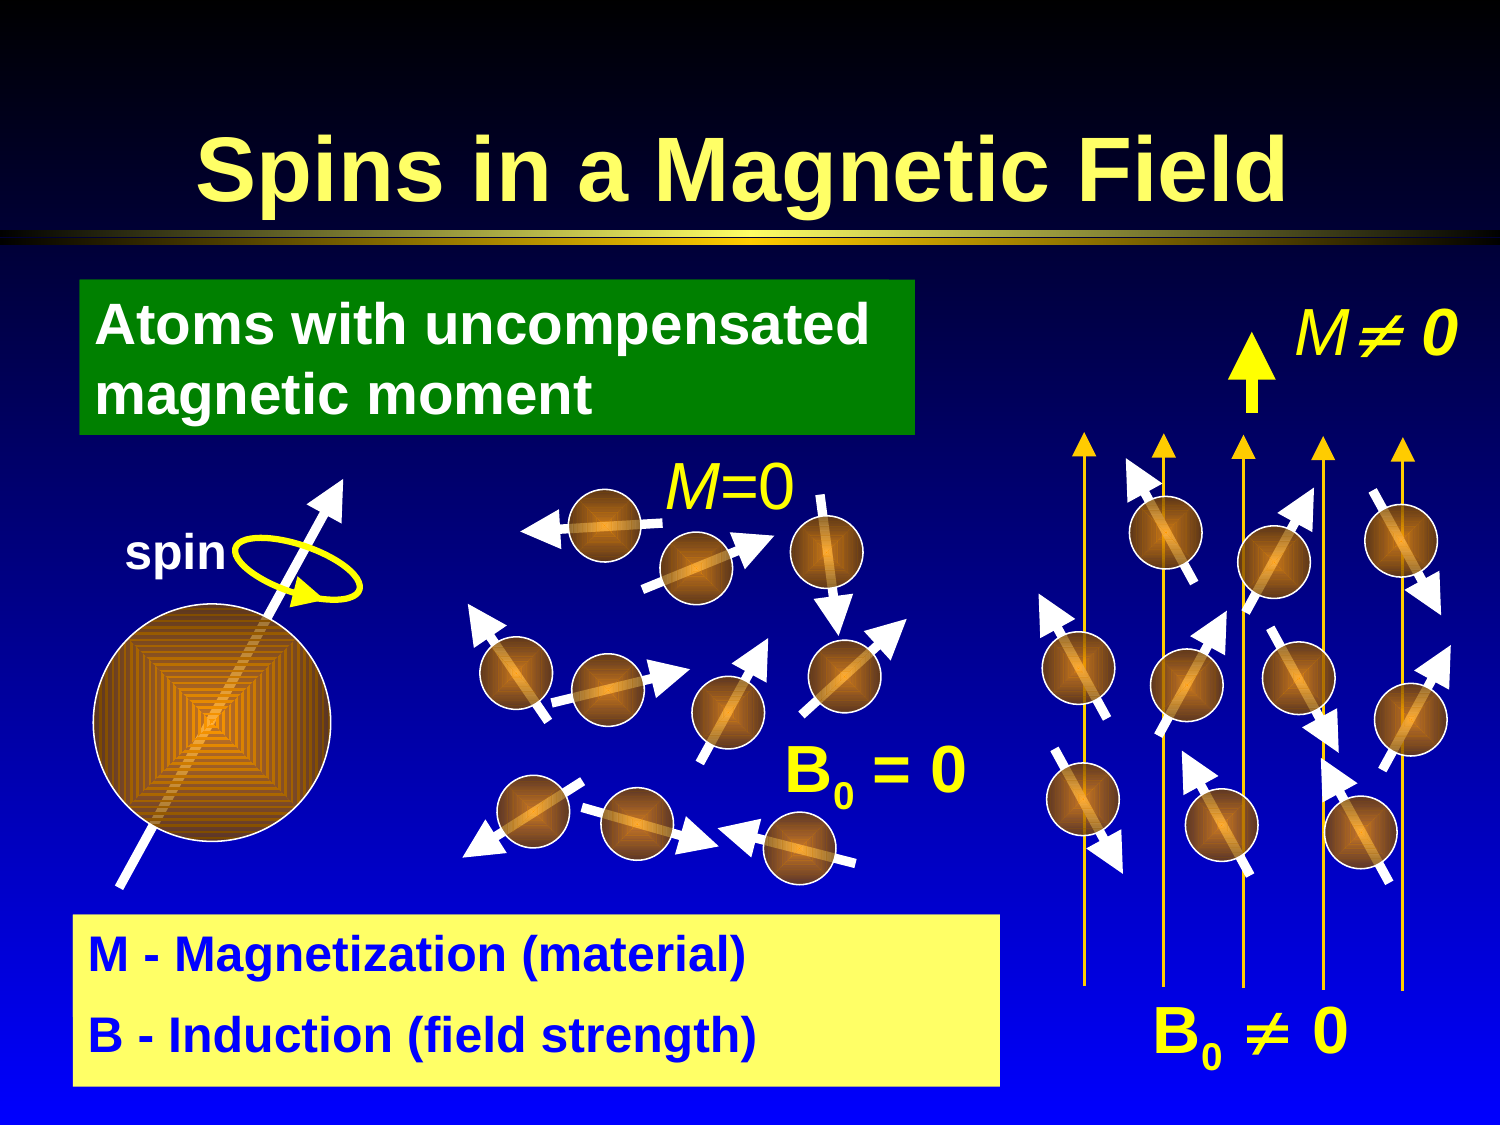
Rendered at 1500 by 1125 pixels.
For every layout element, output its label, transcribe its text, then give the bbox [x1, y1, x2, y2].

text_box M=0 [649, 436, 818, 532]
text_box [808, 640, 881, 713]
text_box [1262, 641, 1336, 715]
text_box [790, 515, 864, 589]
text_box [479, 636, 553, 710]
text_box [1364, 504, 1438, 578]
text_box [763, 820, 836, 885]
text_box [1042, 631, 1115, 705]
text_box B0  0 [1137, 979, 1384, 1087]
text_box [600, 787, 674, 861]
text_box [1237, 525, 1311, 599]
text_box [1046, 762, 1120, 836]
text_box M 0 [1279, 282, 1463, 386]
text_box [1185, 788, 1259, 862]
text_box [568, 489, 641, 563]
text_box spin [109, 512, 246, 588]
text_box [1129, 496, 1203, 569]
text_box [1324, 796, 1398, 869]
text_box B0 = 0 [770, 718, 1016, 820]
text_box [93, 603, 331, 842]
text_box [659, 532, 733, 605]
text_box [1374, 683, 1448, 757]
text_box [571, 653, 645, 727]
title Spins in a Magnetic Field [99, 37, 1388, 225]
text_box [497, 775, 570, 848]
text_box [691, 676, 765, 749]
text_box [1150, 648, 1224, 722]
text_box Atoms with uncompensated magnetic moment [79, 279, 915, 435]
text_box M - Magnetization (material) B - Induction (field strength) [72, 914, 1000, 1087]
